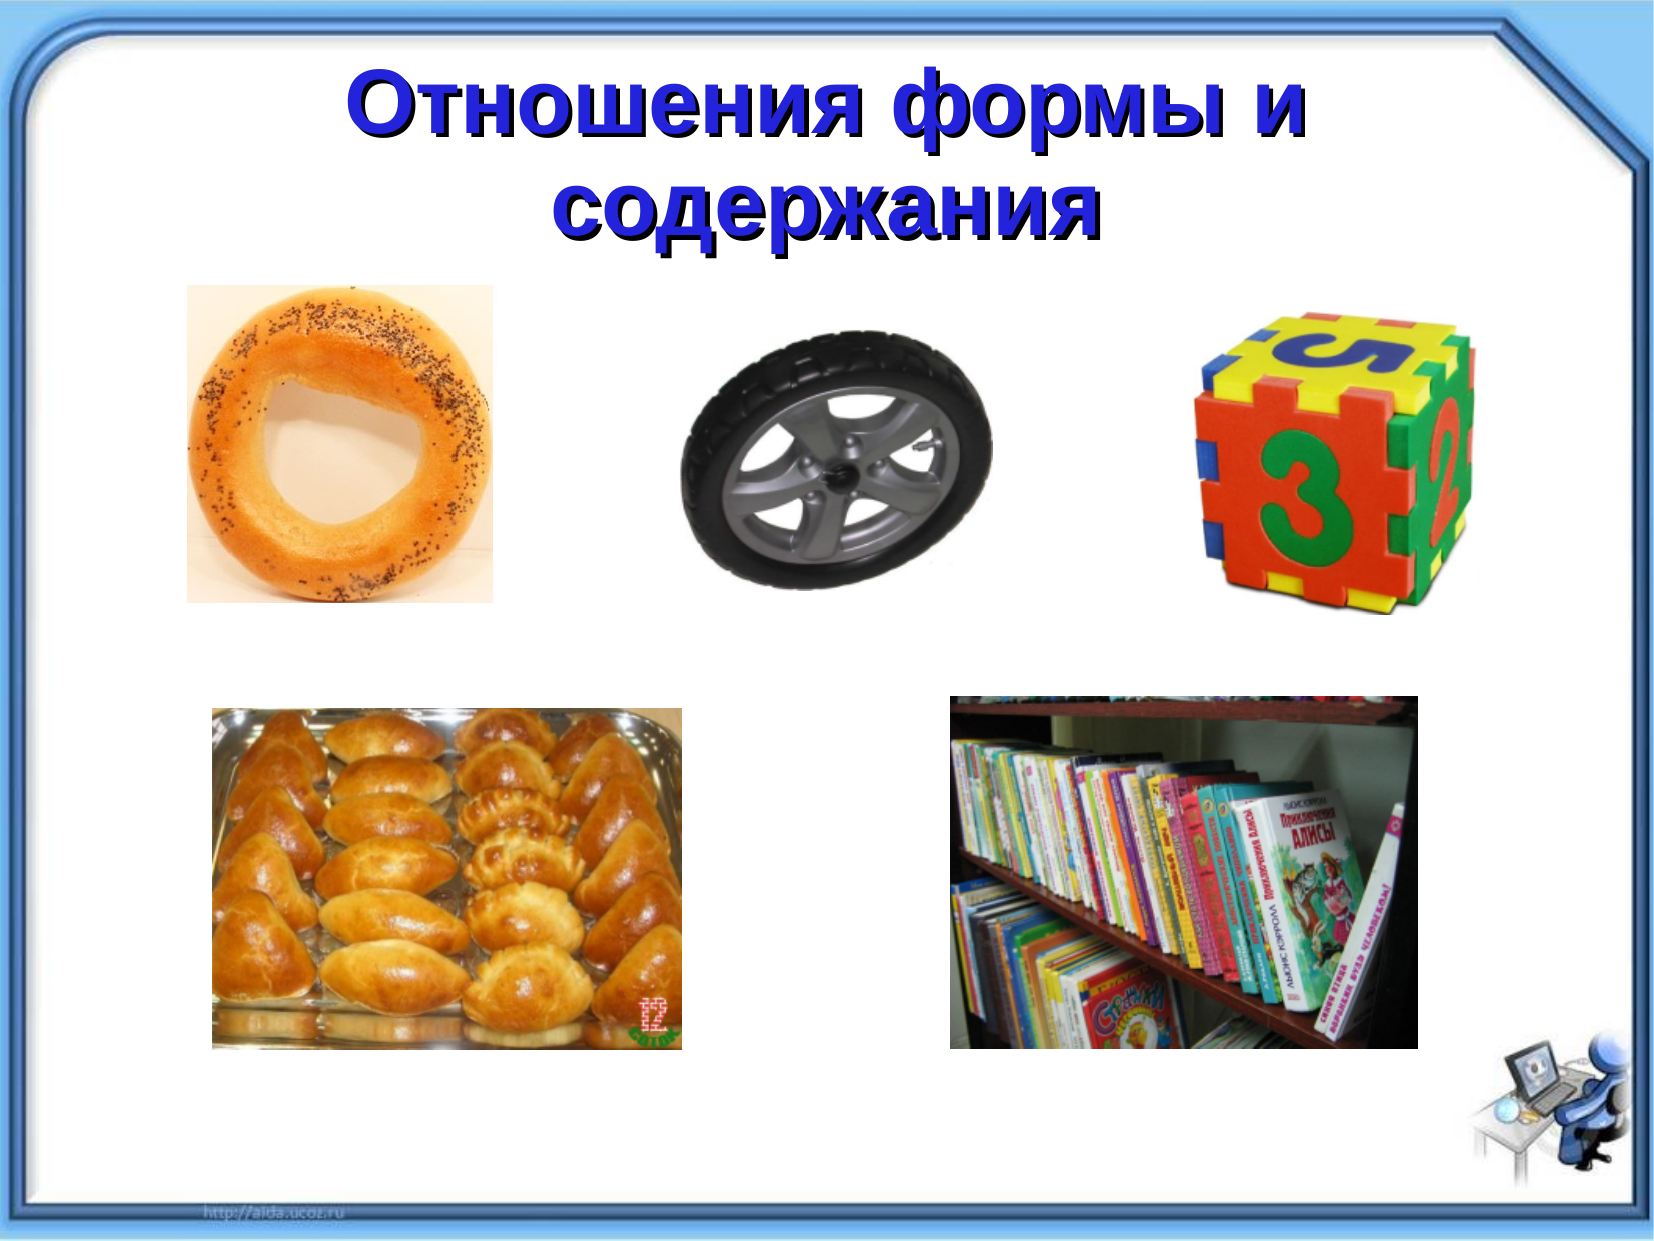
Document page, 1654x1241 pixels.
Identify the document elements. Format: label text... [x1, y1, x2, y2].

picture [0, 0, 1654, 1241]
title Отношения формы и содержания [82, 49, 1571, 257]
